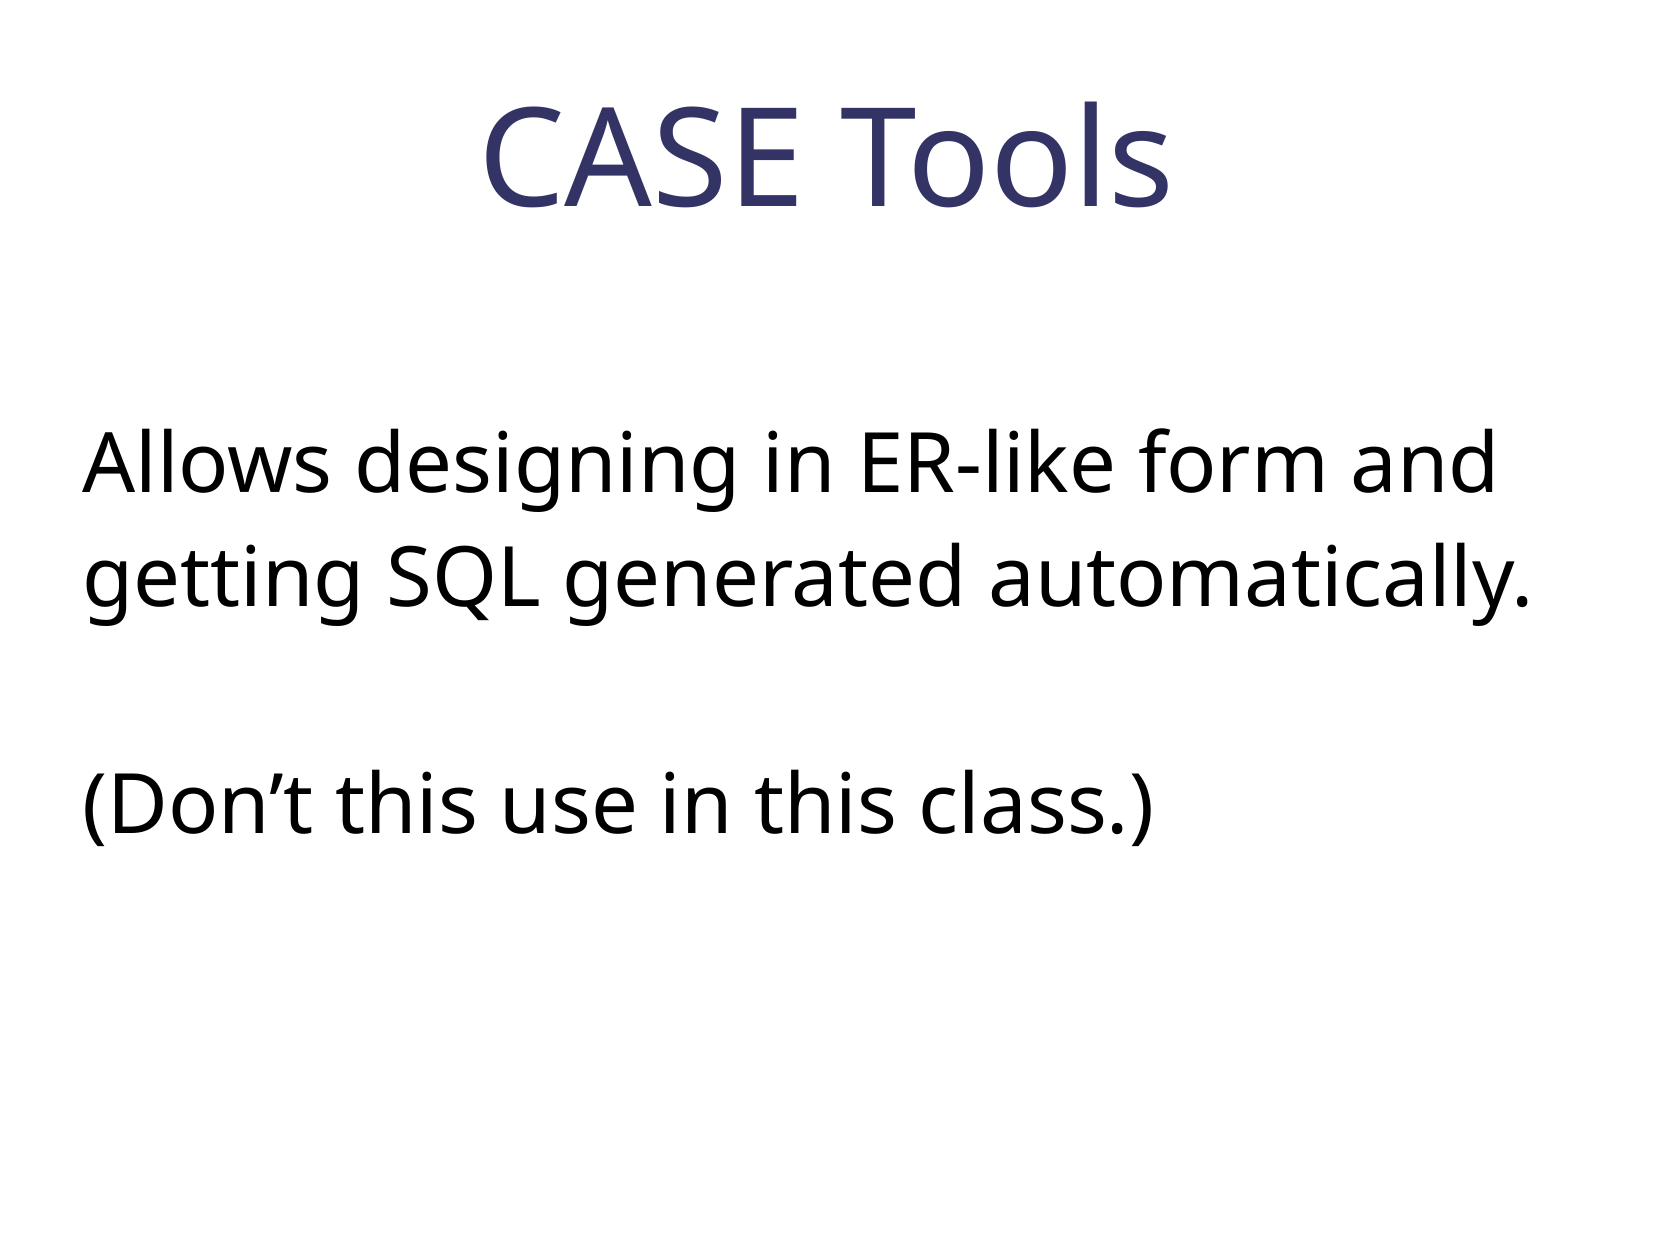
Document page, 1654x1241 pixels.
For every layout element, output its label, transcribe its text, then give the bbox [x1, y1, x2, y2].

title CASE Tools [82, 56, 1571, 250]
subtitle Allows designing in ER-like form and getting SQL generated automatically. (Don’t this use in this class.) [82, 290, 1571, 1101]
